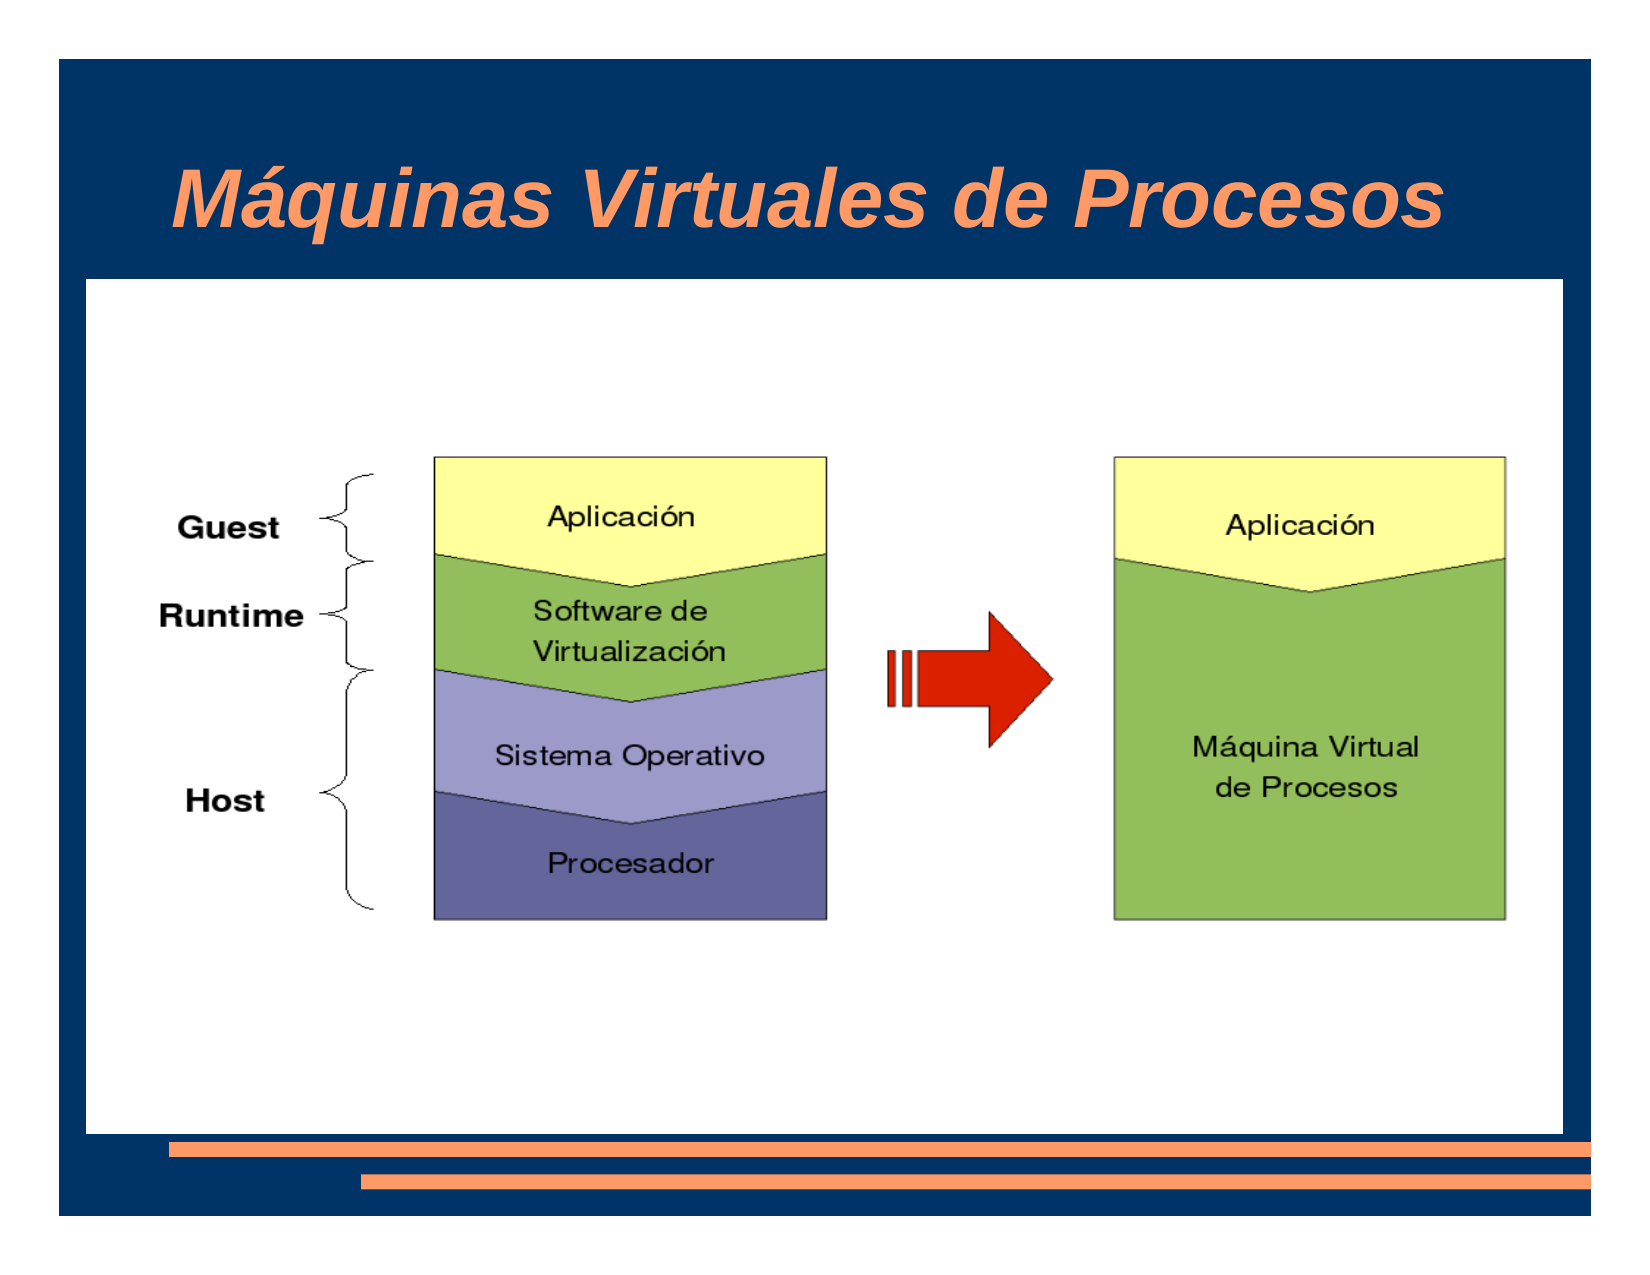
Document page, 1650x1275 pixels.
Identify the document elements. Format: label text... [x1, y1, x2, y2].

title Máquinas Virtuales de Procesos [171, 102, 1480, 279]
picture [86, 279, 1563, 1134]
